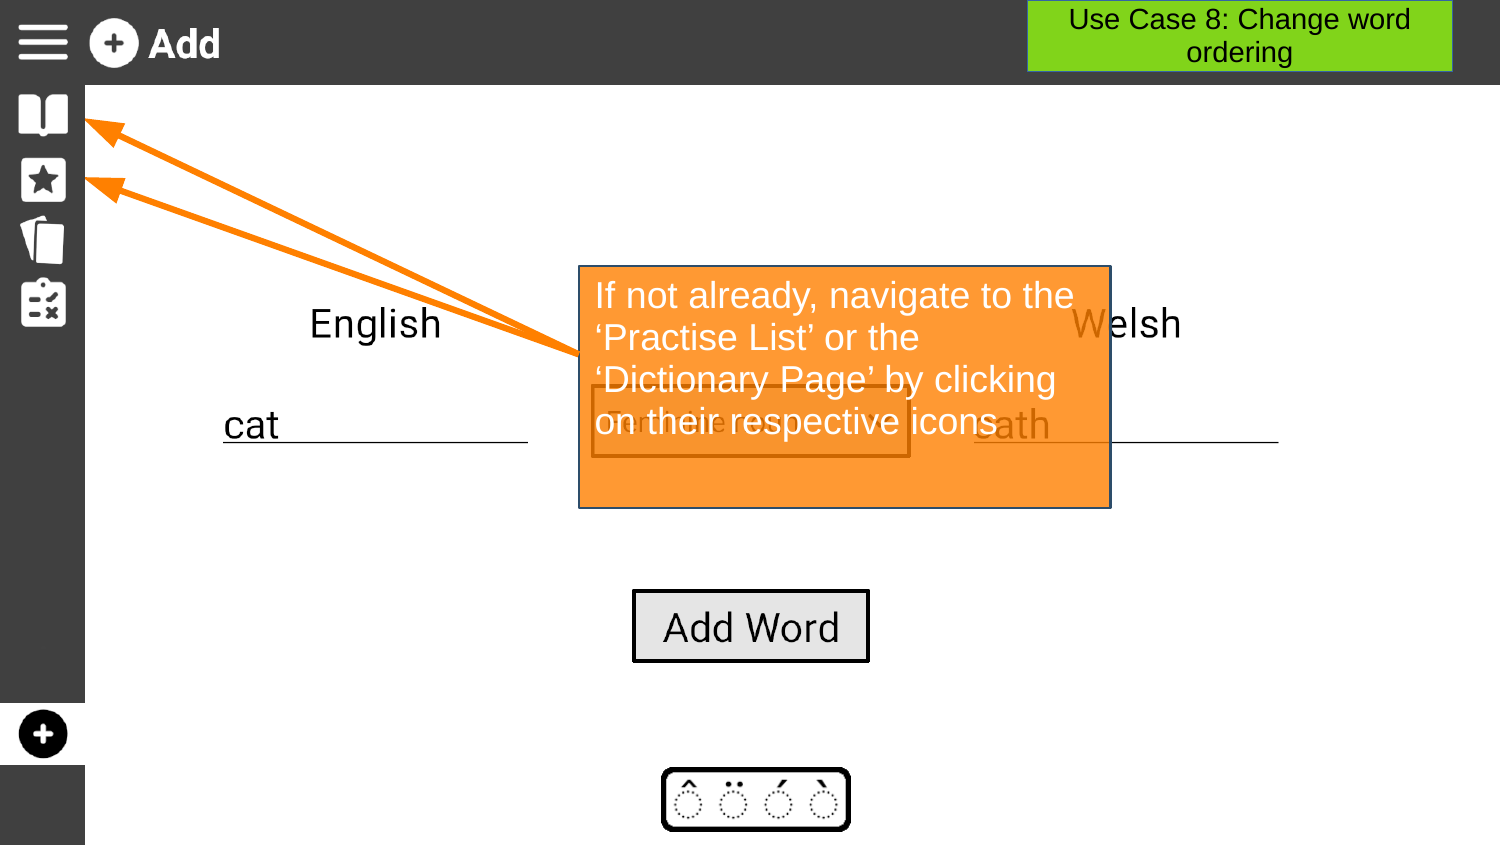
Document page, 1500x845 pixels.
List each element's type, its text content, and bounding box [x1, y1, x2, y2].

picture [0, 0, 1500, 845]
text_box Use Case 8: Change word ordering [1027, 0, 1453, 72]
text_box If not already, navigate to the ‘Practise List’ or the ‘Dictionary Page’ by clicking on their respective icons [578, 266, 1111, 508]
